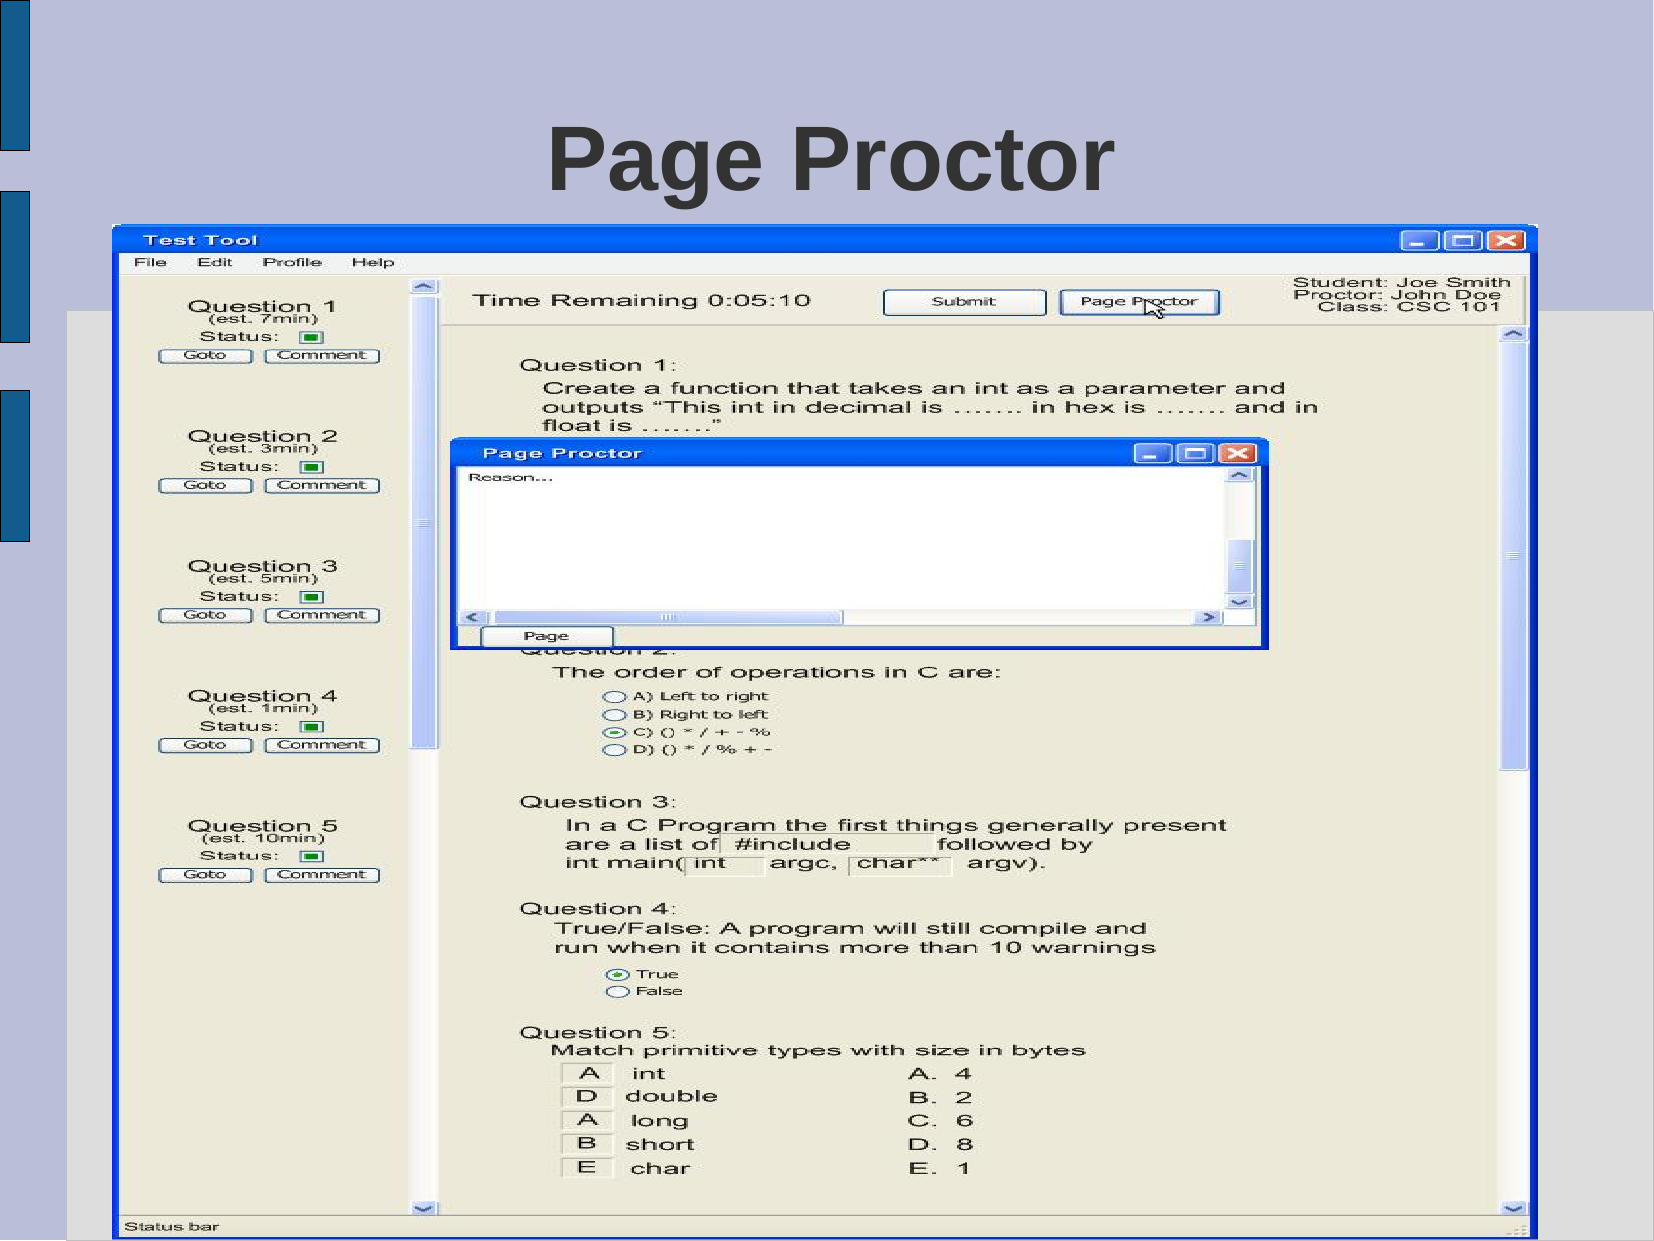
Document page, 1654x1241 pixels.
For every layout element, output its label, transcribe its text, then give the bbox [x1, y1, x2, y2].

title Page Proctor [125, 55, 1538, 224]
picture [112, 224, 1538, 1240]
